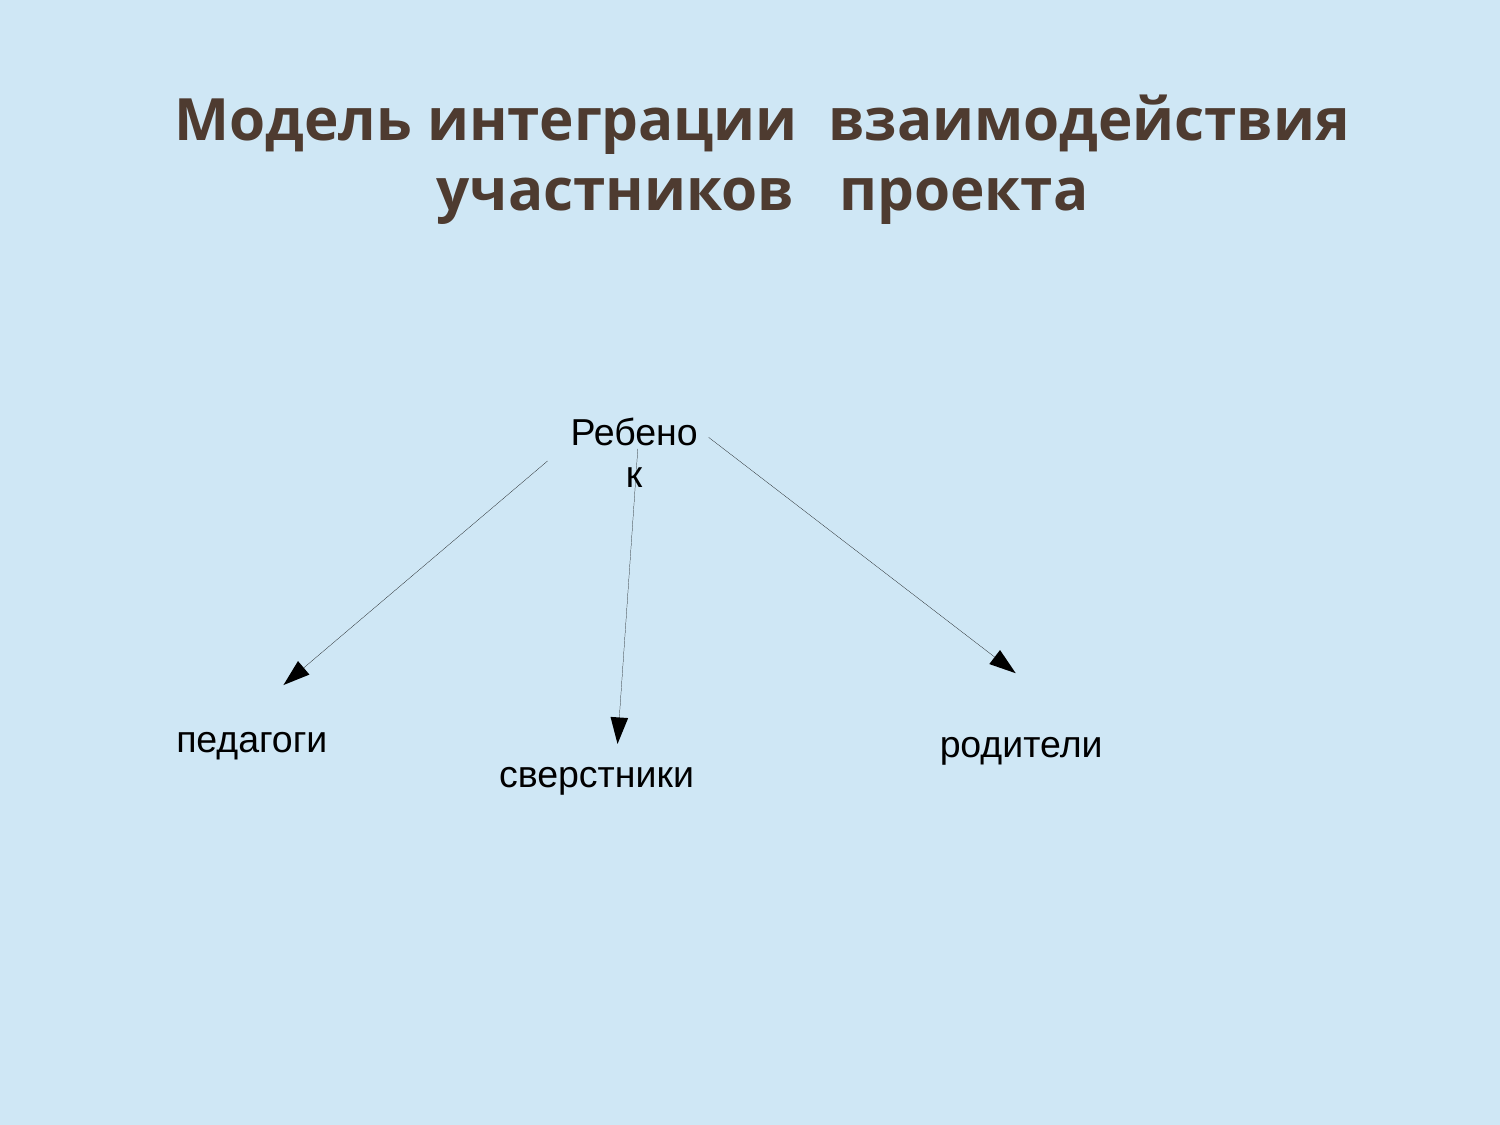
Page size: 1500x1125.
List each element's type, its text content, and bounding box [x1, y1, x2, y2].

title Модель интеграции взаимодействия участников проекта [50, 75, 1475, 213]
text_box Ребенок [547, 404, 721, 461]
text_box педагоги [161, 710, 343, 768]
text_box сверстники [484, 704, 709, 804]
text_box родители [924, 716, 1118, 774]
